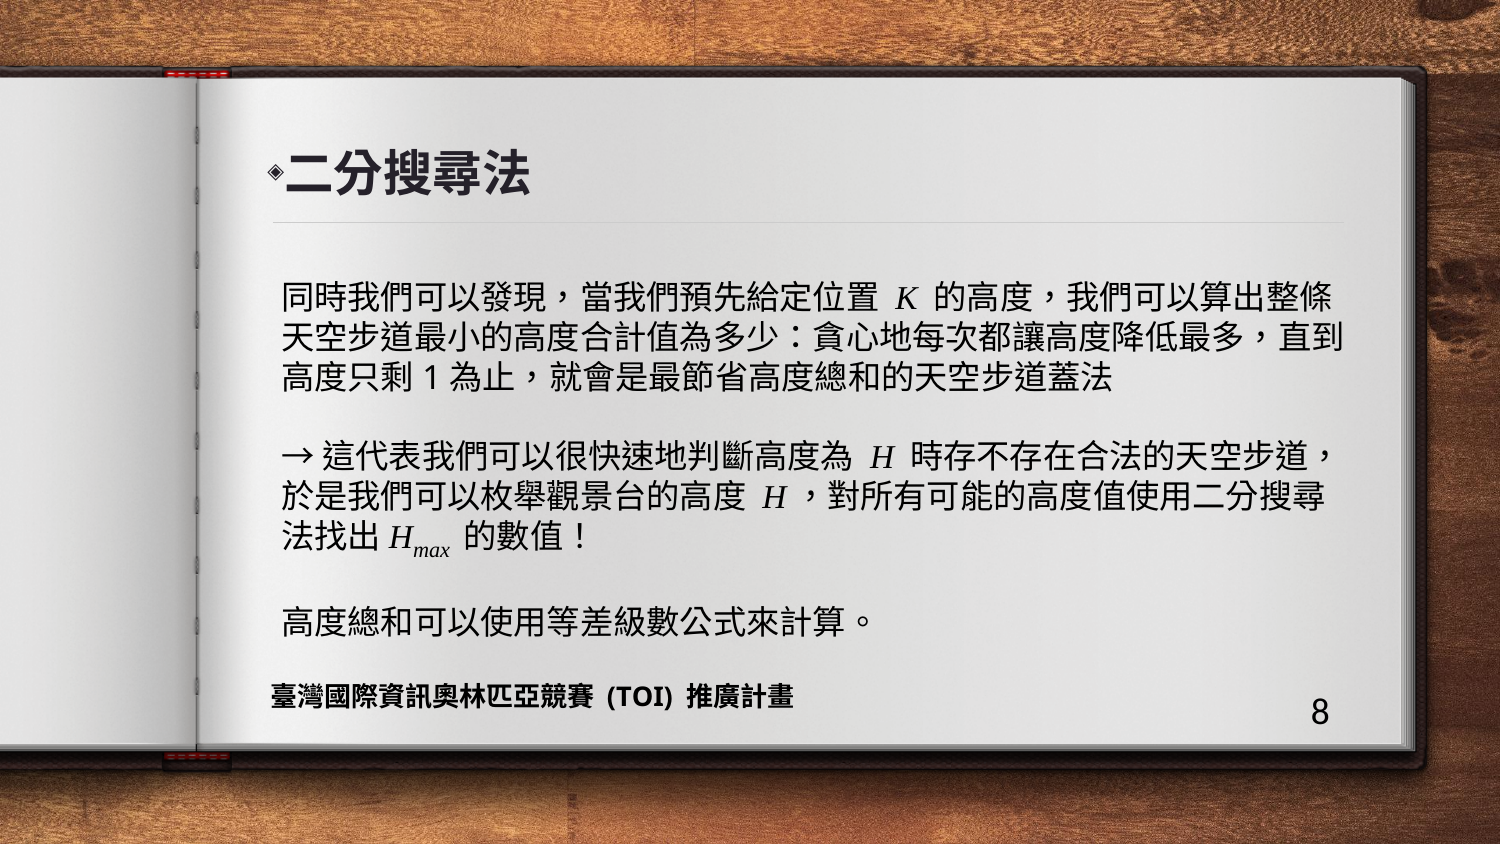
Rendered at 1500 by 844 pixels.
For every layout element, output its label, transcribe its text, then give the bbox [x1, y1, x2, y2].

text_box [1295, 672, 1386, 737]
text_box 同時我們可以發現，當我們預先給定位置 K 的高度，我們可以算出整條天空步道最小的高度合計值為多少：貪心地每次都讓高度降低最多，直到高度只剩1為止，就會是最節省高度總和的天空步道蓋法 →這代表我們可以很快速地判斷高度為 H 時存不存在合法的天空步道，於是我們可以枚舉觀景台的高度 H，對所有可能的高度值使用二分搜尋法找出Hmax 的數值！ 高度總和可以使用等差級數公式來計算。 [266, 268, 1364, 648]
list 二分搜尋法 [252, 126, 1194, 216]
